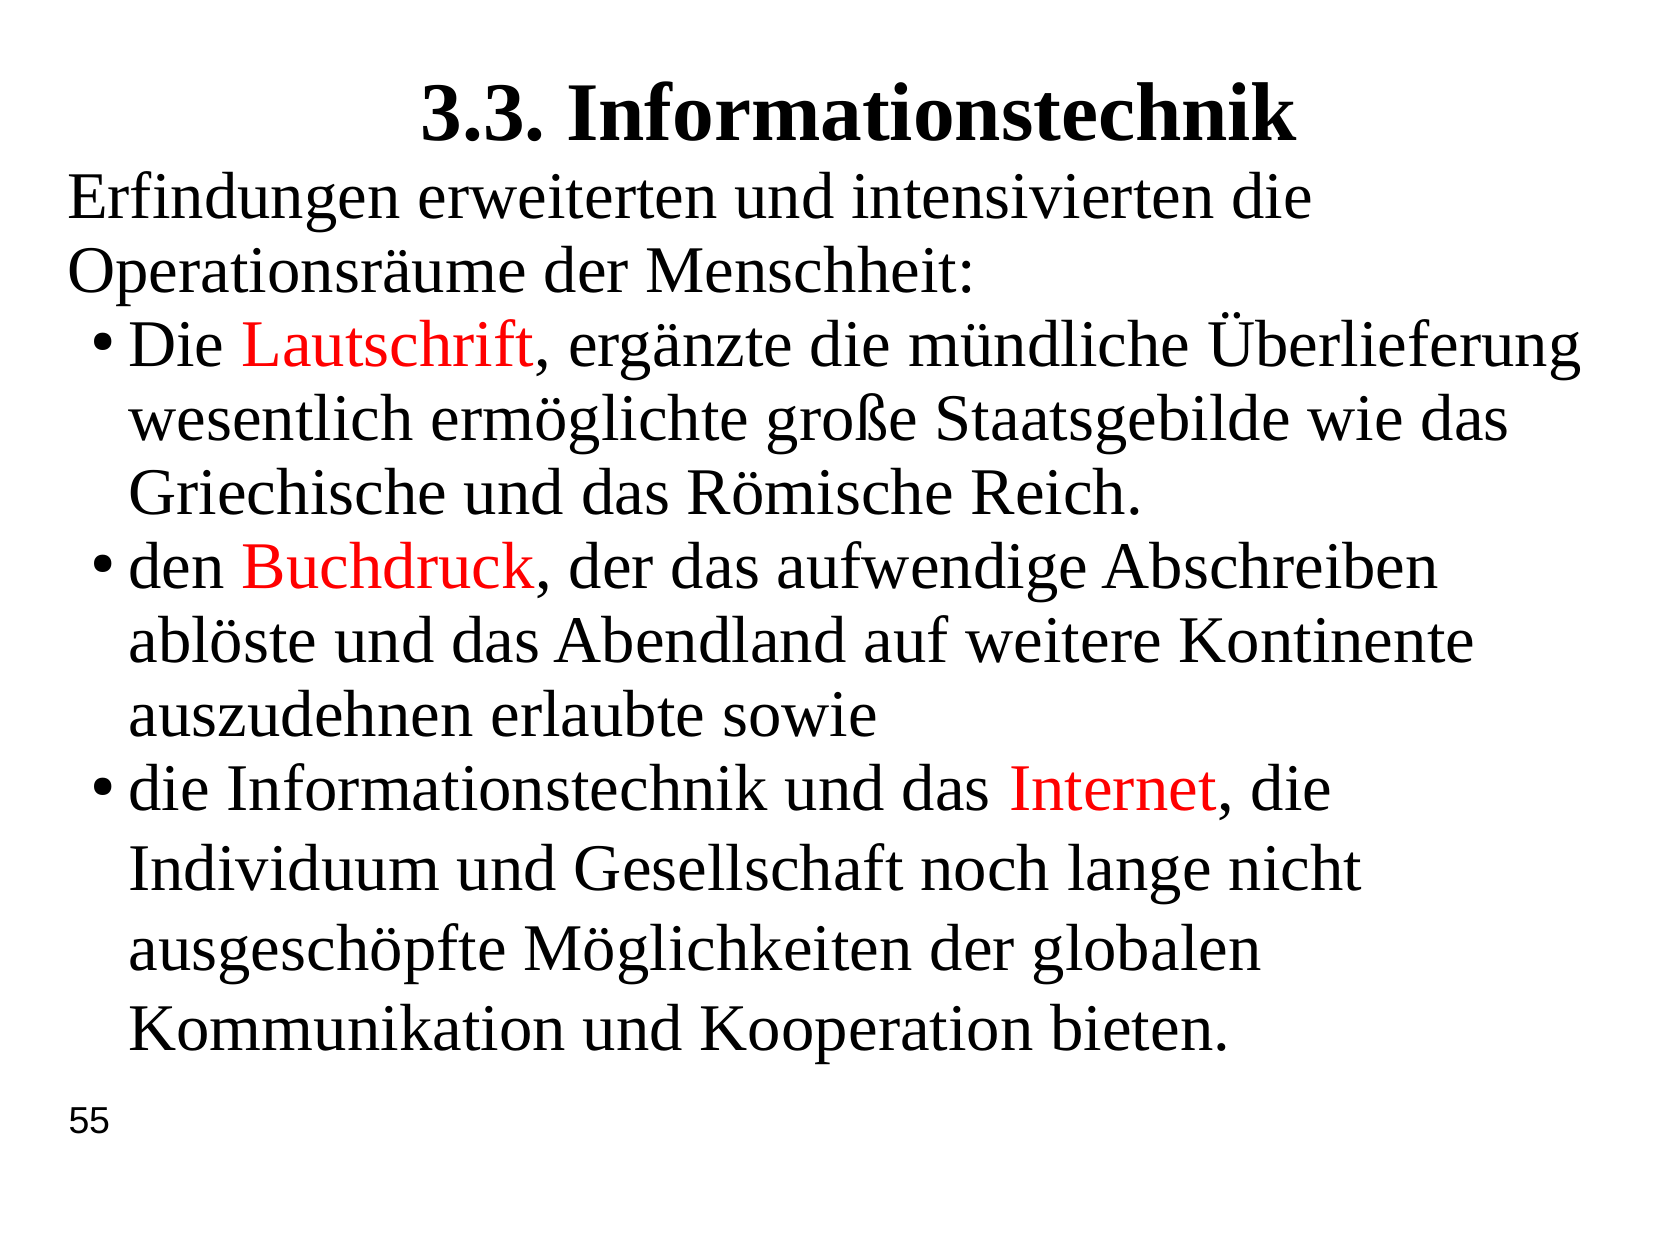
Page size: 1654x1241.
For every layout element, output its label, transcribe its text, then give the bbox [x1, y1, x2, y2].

text_box 3.3. Informationstechnik Erfindungen erweiterten und intensivierten die Operationsräume der Menschheit: Die Lautschrift, ergänzte die mündliche Überlieferung wesentlich ermöglichte große Staatsgebilde wie das Griechische und das Römische Reich. den Buchdruck, der das aufwendige Abschreiben ablöste und das Abendland auf weitere Kontinente auszudehnen erlaubte sowie die Informationstechnik und das Internet, die Individuum und Gesellschaft noch lange nicht ausgeschöpfte Möglichkeiten der globalen Kommunikation und Kooperation bieten. [52, 58, 1654, 1073]
text_box <Nummer> [53, 1092, 272, 1163]
